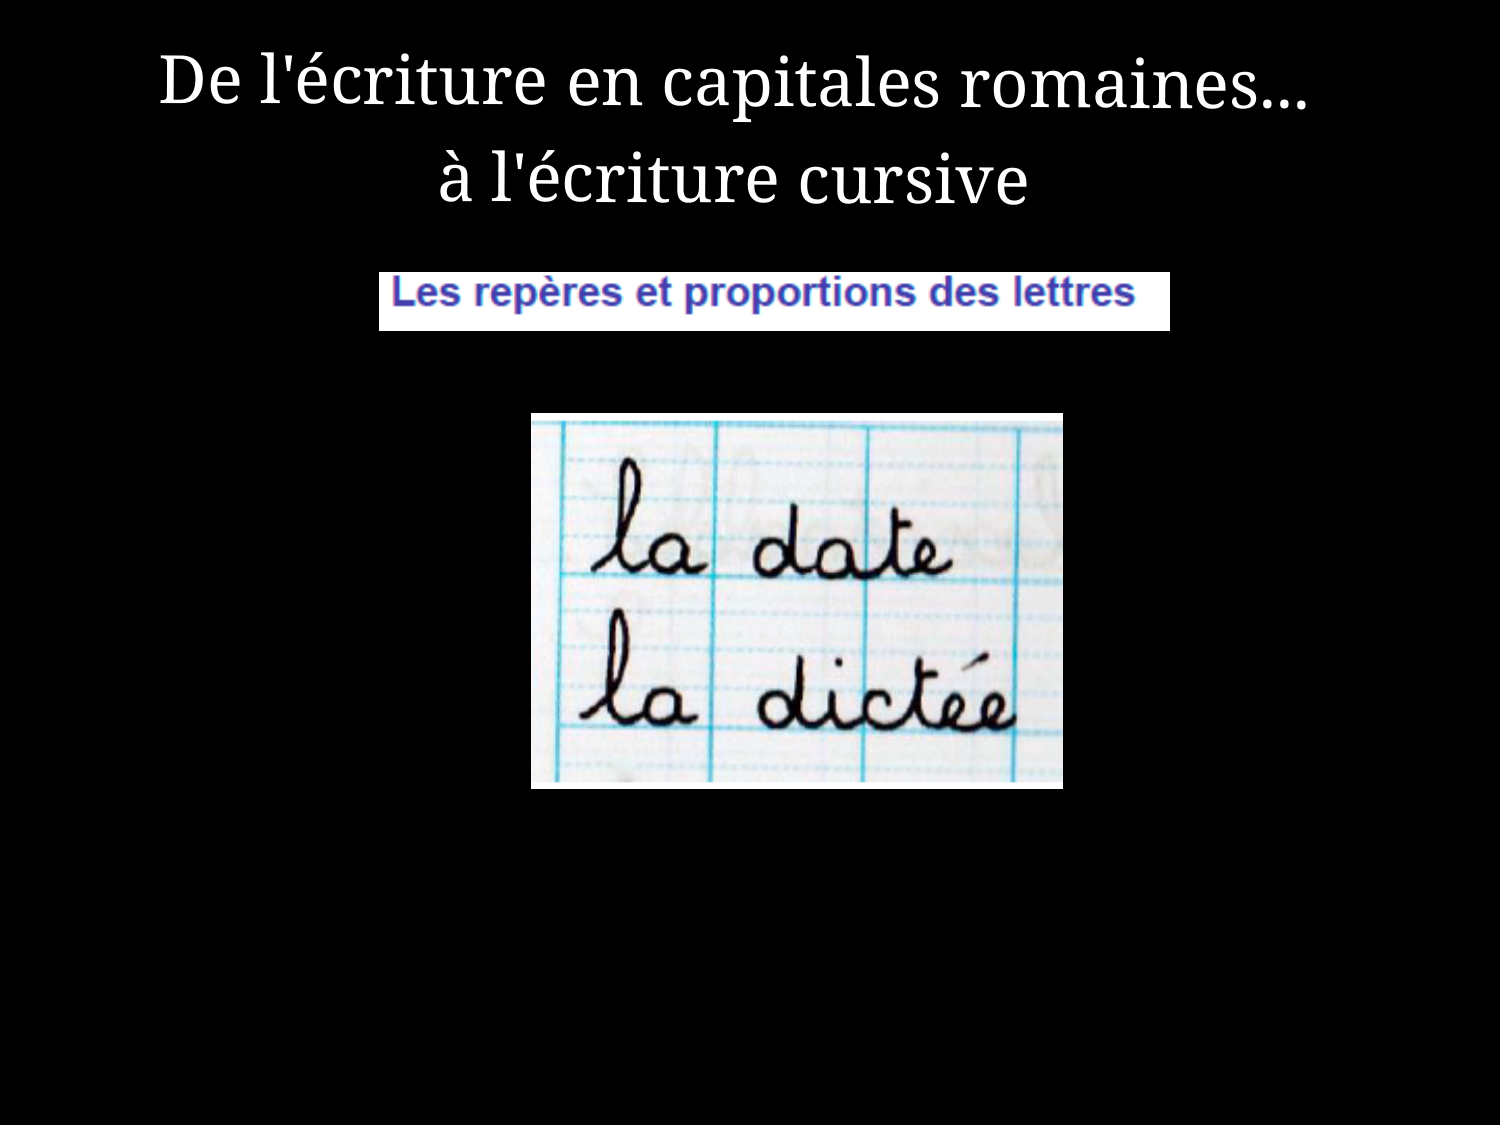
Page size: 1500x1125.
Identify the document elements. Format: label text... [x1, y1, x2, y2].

text_box De l'écriture en capitales romaines... à l'écriture cursive [5, 27, 1464, 238]
picture [379, 272, 1170, 331]
picture [531, 413, 1063, 789]
